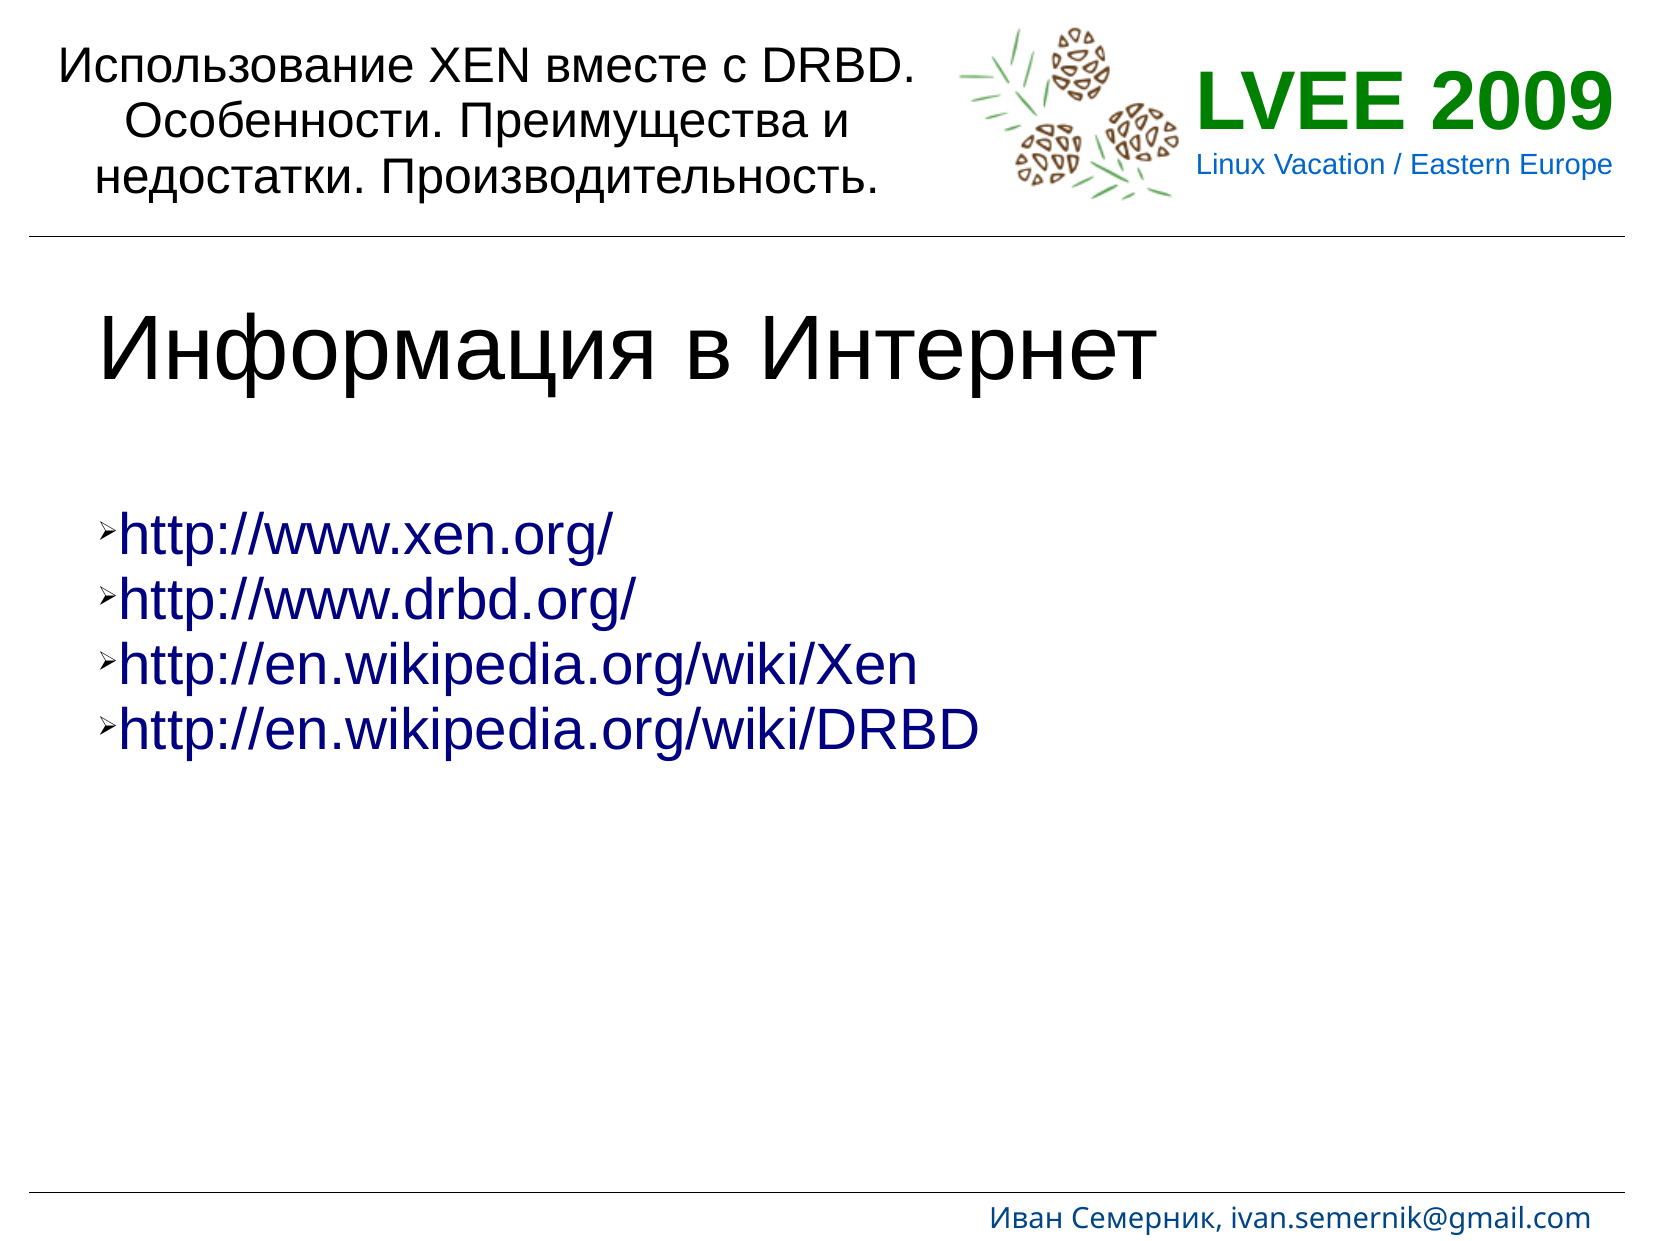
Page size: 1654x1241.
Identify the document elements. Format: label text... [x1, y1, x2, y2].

text_box LVEE 2009 Linux Vacation / Eastern Europe [1181, 47, 1654, 188]
text_box Использование XEN вместе с DRBD. Особенности. Преимущества и недостатки. Производительность. [0, 29, 975, 212]
text_box Информация в Интернет http://www.xen.org/ http://www.drbd.org/ http://en.wikipedia.org/wiki/Xen http://en.wikipedia.org/wiki/DRBD [82, 289, 1625, 770]
text_box Иван Семерник, ivan.semernik@gmail.com [974, 1189, 1654, 1241]
picture [953, 11, 1182, 207]
